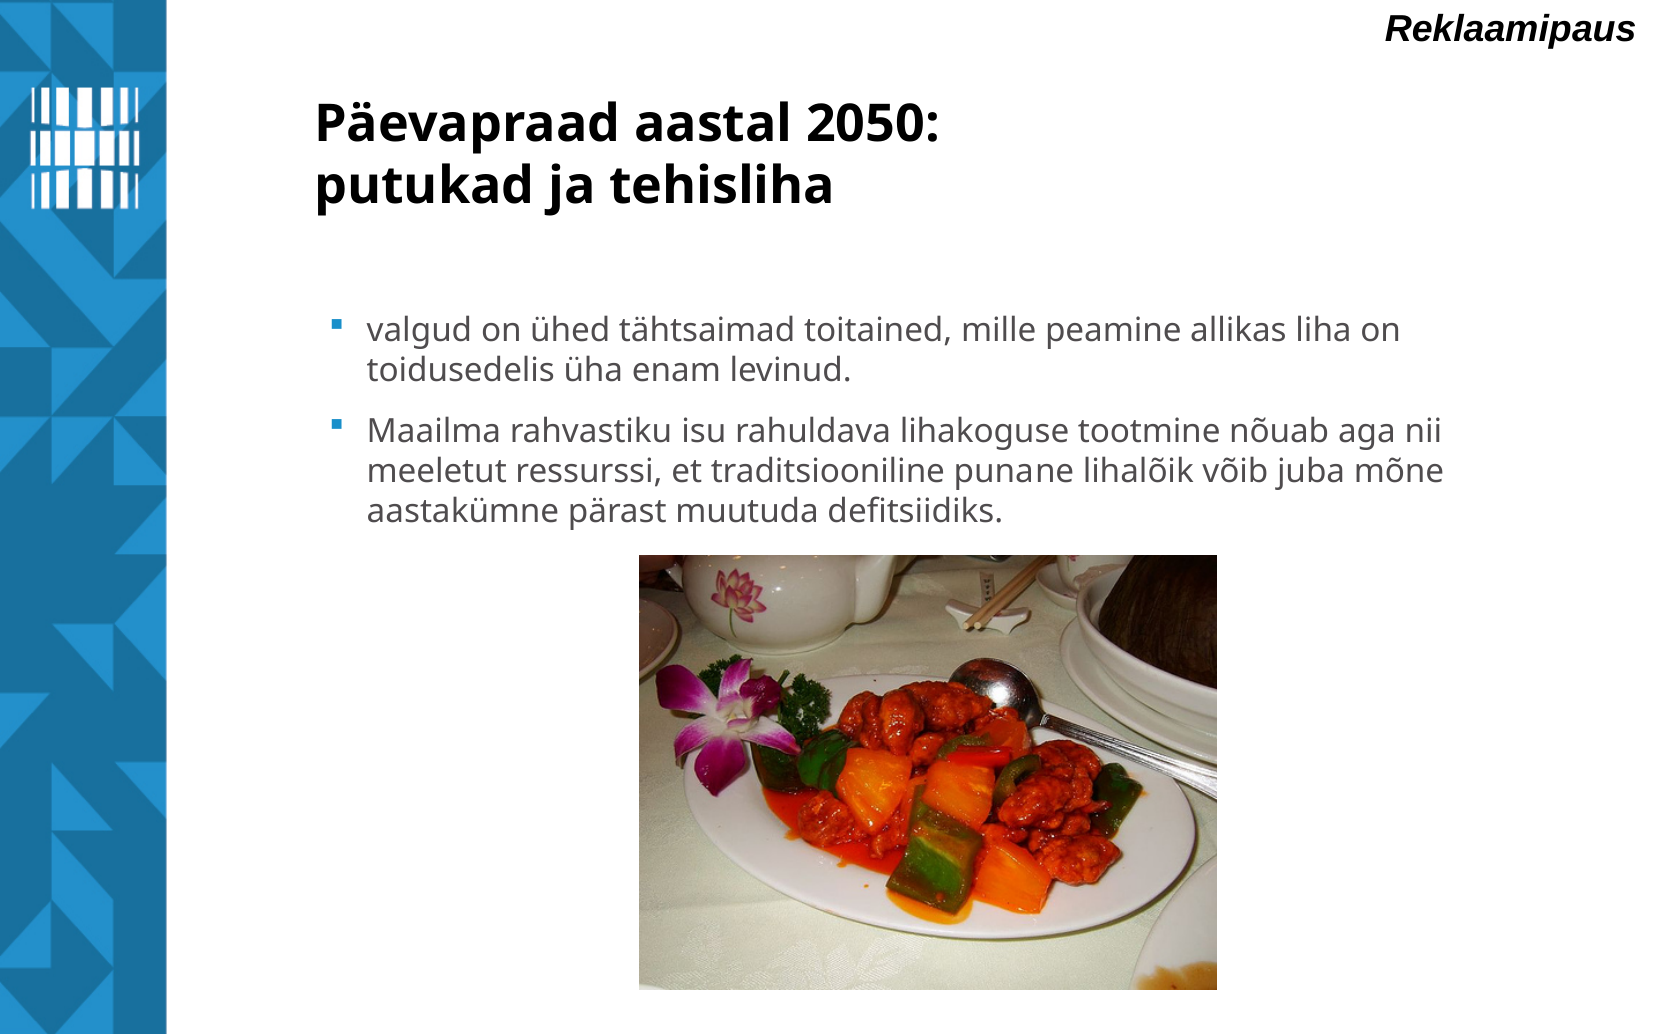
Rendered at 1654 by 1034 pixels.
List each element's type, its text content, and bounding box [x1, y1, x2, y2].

list valgud on ühed tähtsaimad toitained, mille peamine allikas liha on toidusedelis üha enam levinud. Maailma rahvastiku ­isu rahuldava lihakoguse tootmine nõuab aga nii meeletut ressurssi, et traditsiooniline puna­ne lihalõik võib juba mõne aastakümne pärast muutuda defitsiidiks. [314, 300, 1511, 615]
list Päevapraad aastal 2050: putukad ja tehisliha [314, 88, 1511, 214]
picture [42, 108, 132, 208]
picture [639, 555, 1217, 990]
